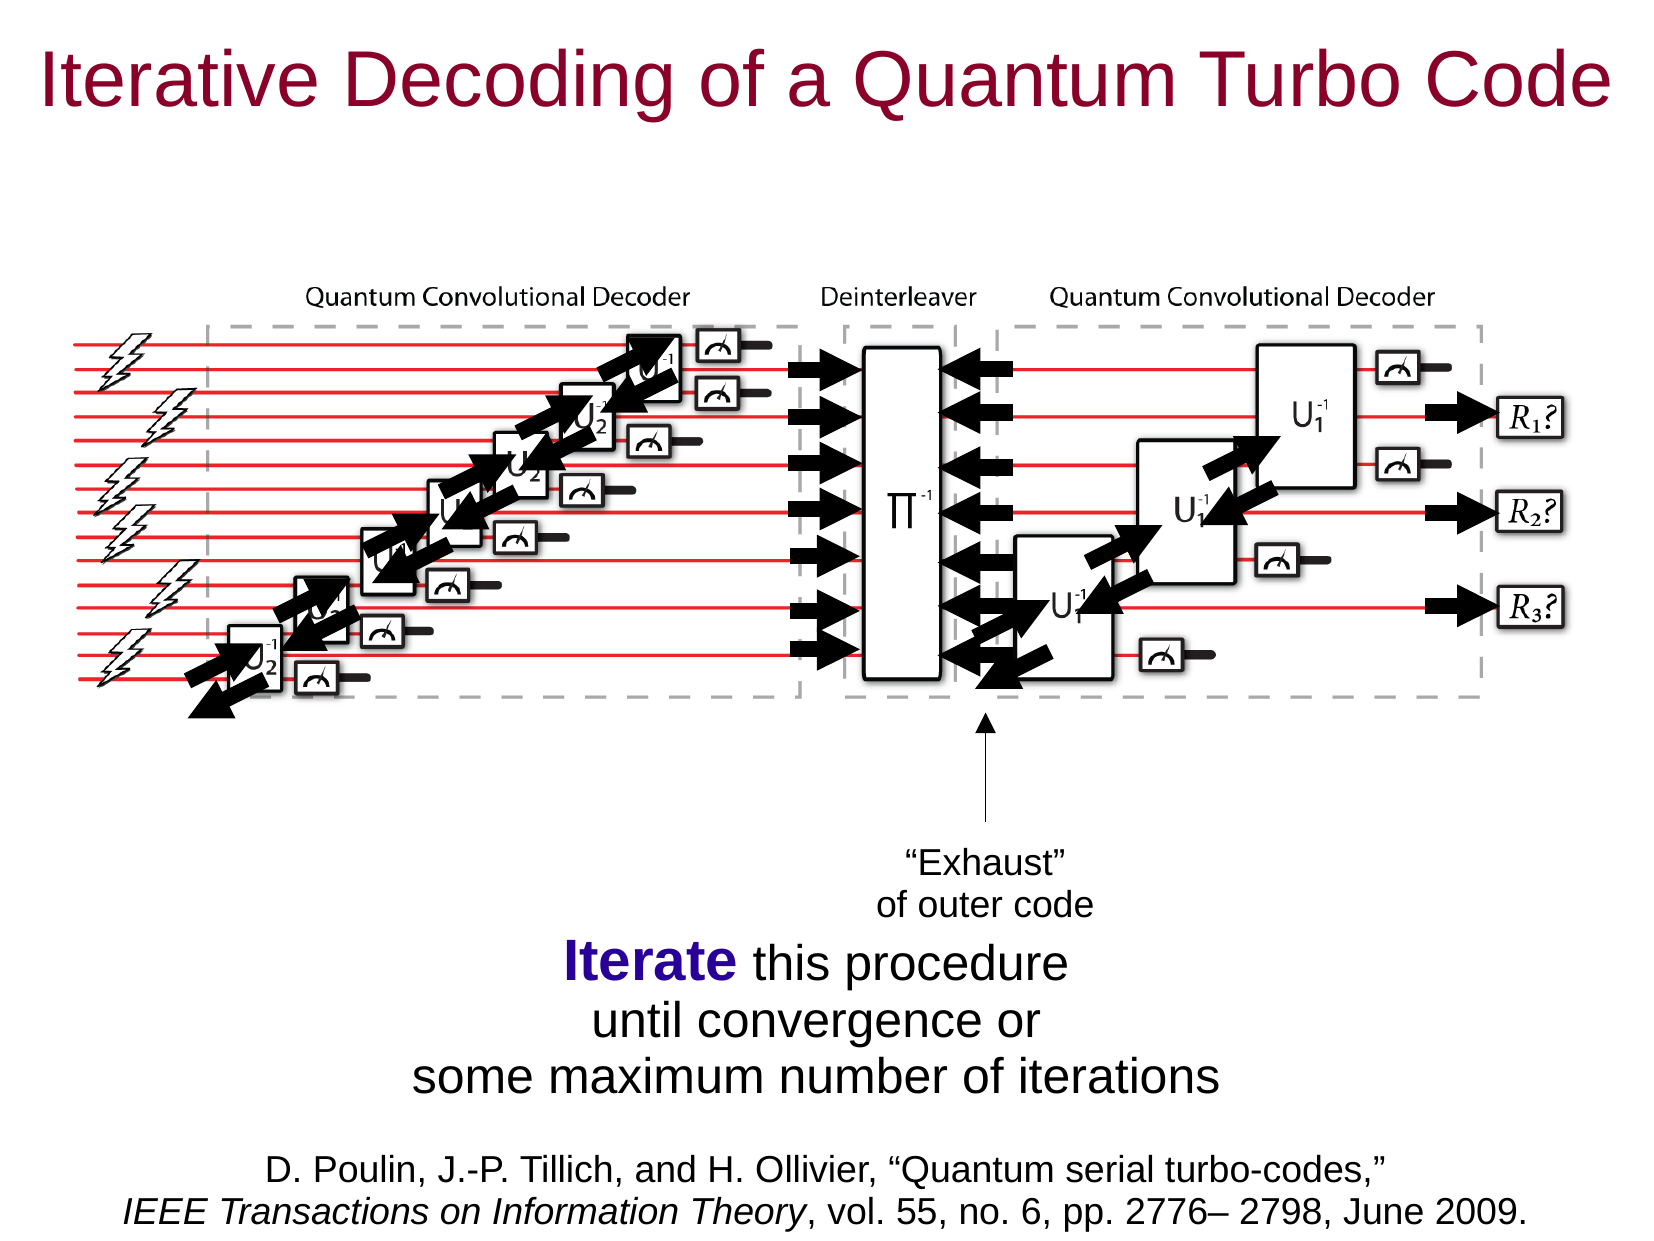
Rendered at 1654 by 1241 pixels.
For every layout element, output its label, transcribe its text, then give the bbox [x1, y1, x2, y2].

text_box Iterate this procedure until convergence or some maximum number of iterations [397, 919, 1235, 1112]
text_box “Exhaust” of outer code [861, 833, 1110, 919]
text_box D. Poulin, J.-P. Tillich, and H. Ollivier, “Quantum serial turbo-codes,” IEEE Transactions on Information Theory, vol. 55, no. 6, pp. 2776– 2798, June 2009. [107, 1141, 1546, 1241]
picture [73, 282, 1577, 707]
title Iterative Decoding of a Quantum Turbo Code [0, 0, 1654, 151]
